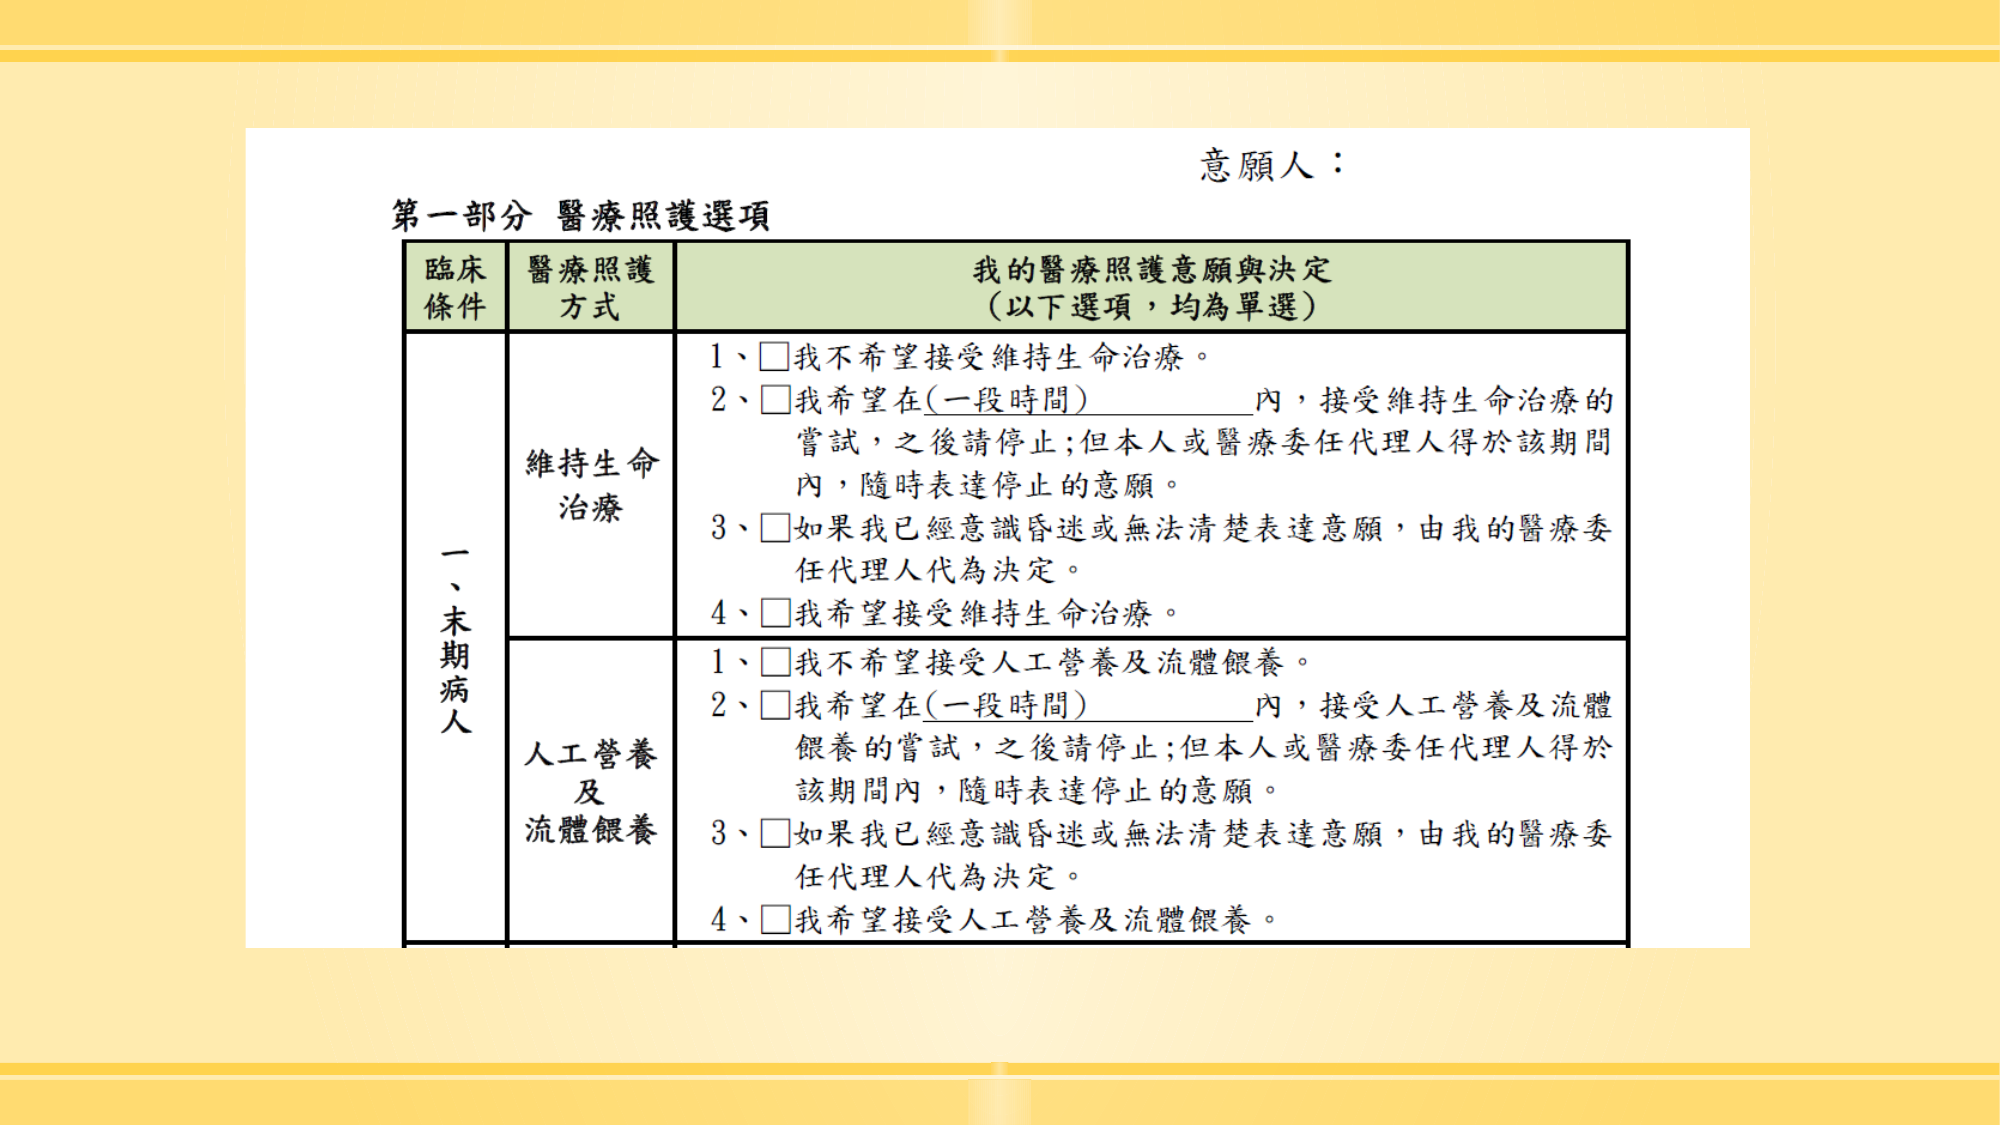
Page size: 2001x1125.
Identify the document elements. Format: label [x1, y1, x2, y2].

picture [245, 128, 1750, 948]
